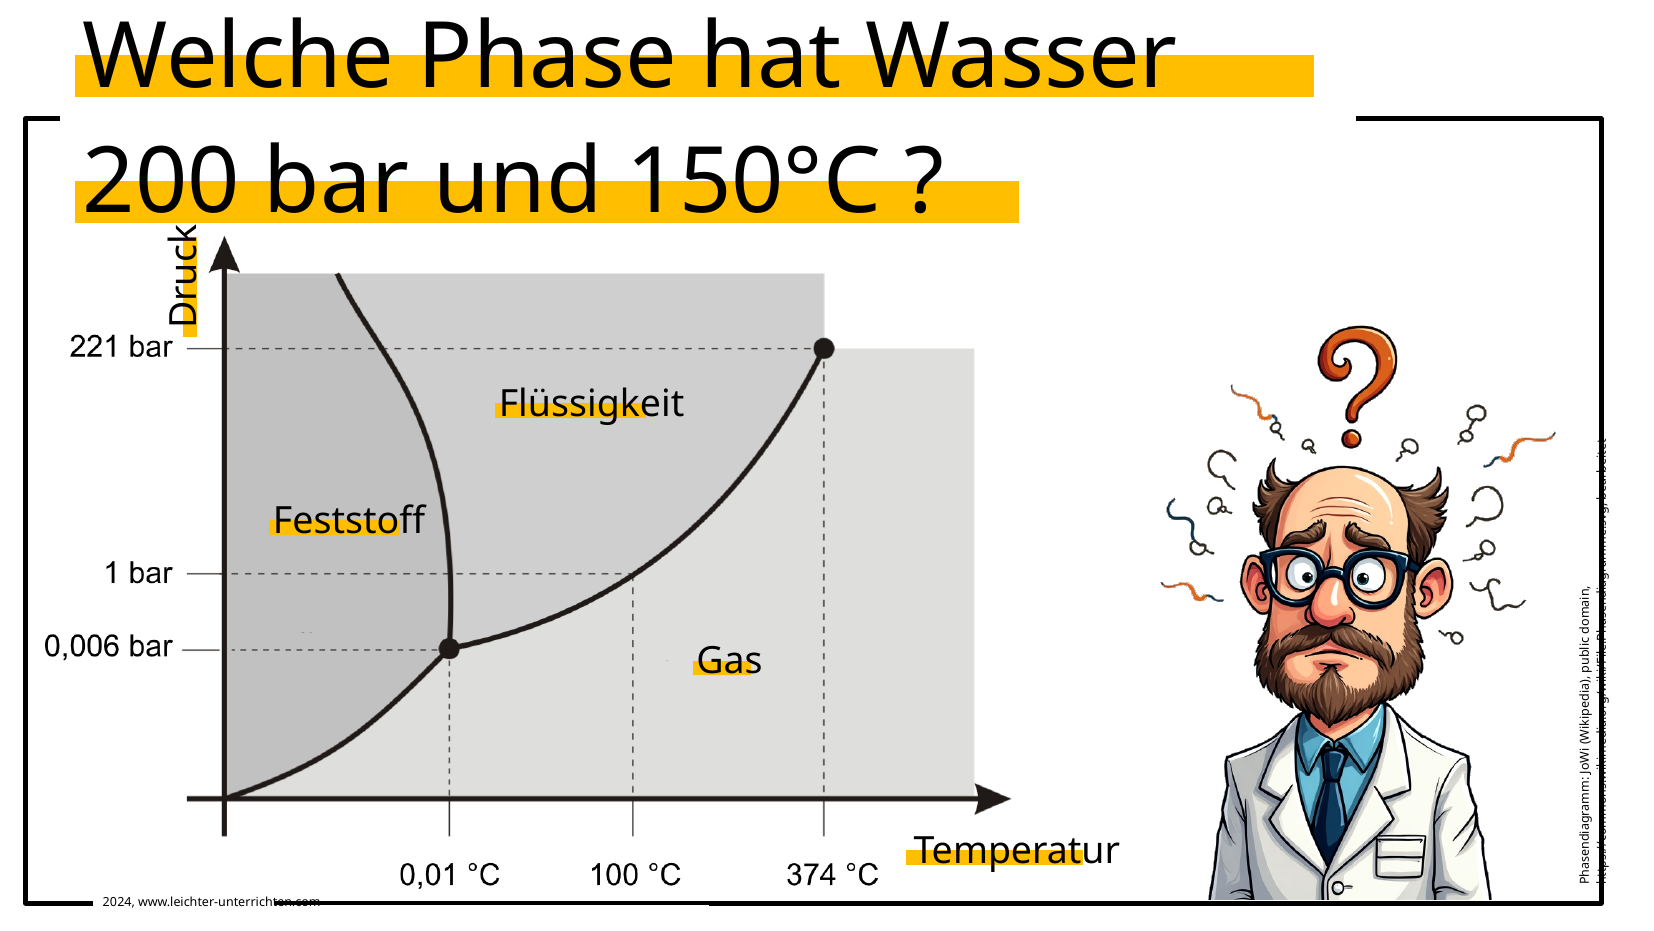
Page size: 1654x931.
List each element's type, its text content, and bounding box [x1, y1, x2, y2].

text_box Flüssigkeit [483, 369, 659, 435]
text_box Temperatur [898, 816, 1089, 882]
picture [45, 225, 1049, 889]
picture [177, 225, 194, 233]
text_box Feststoff [258, 486, 406, 552]
text_box Druck [148, 236, 215, 344]
picture [1160, 325, 1556, 900]
text_box Phasendiagramm: JoWi (Wikipedia), public domain, https://commons.wikimedia.org/wiki/File:Phasendiagramme.svg, bearbeitet [1568, 219, 1601, 900]
title Welche Phase hat Wasser 200 bar und 150°C ? [82, 0, 1571, 241]
text_box Gas [681, 626, 759, 693]
